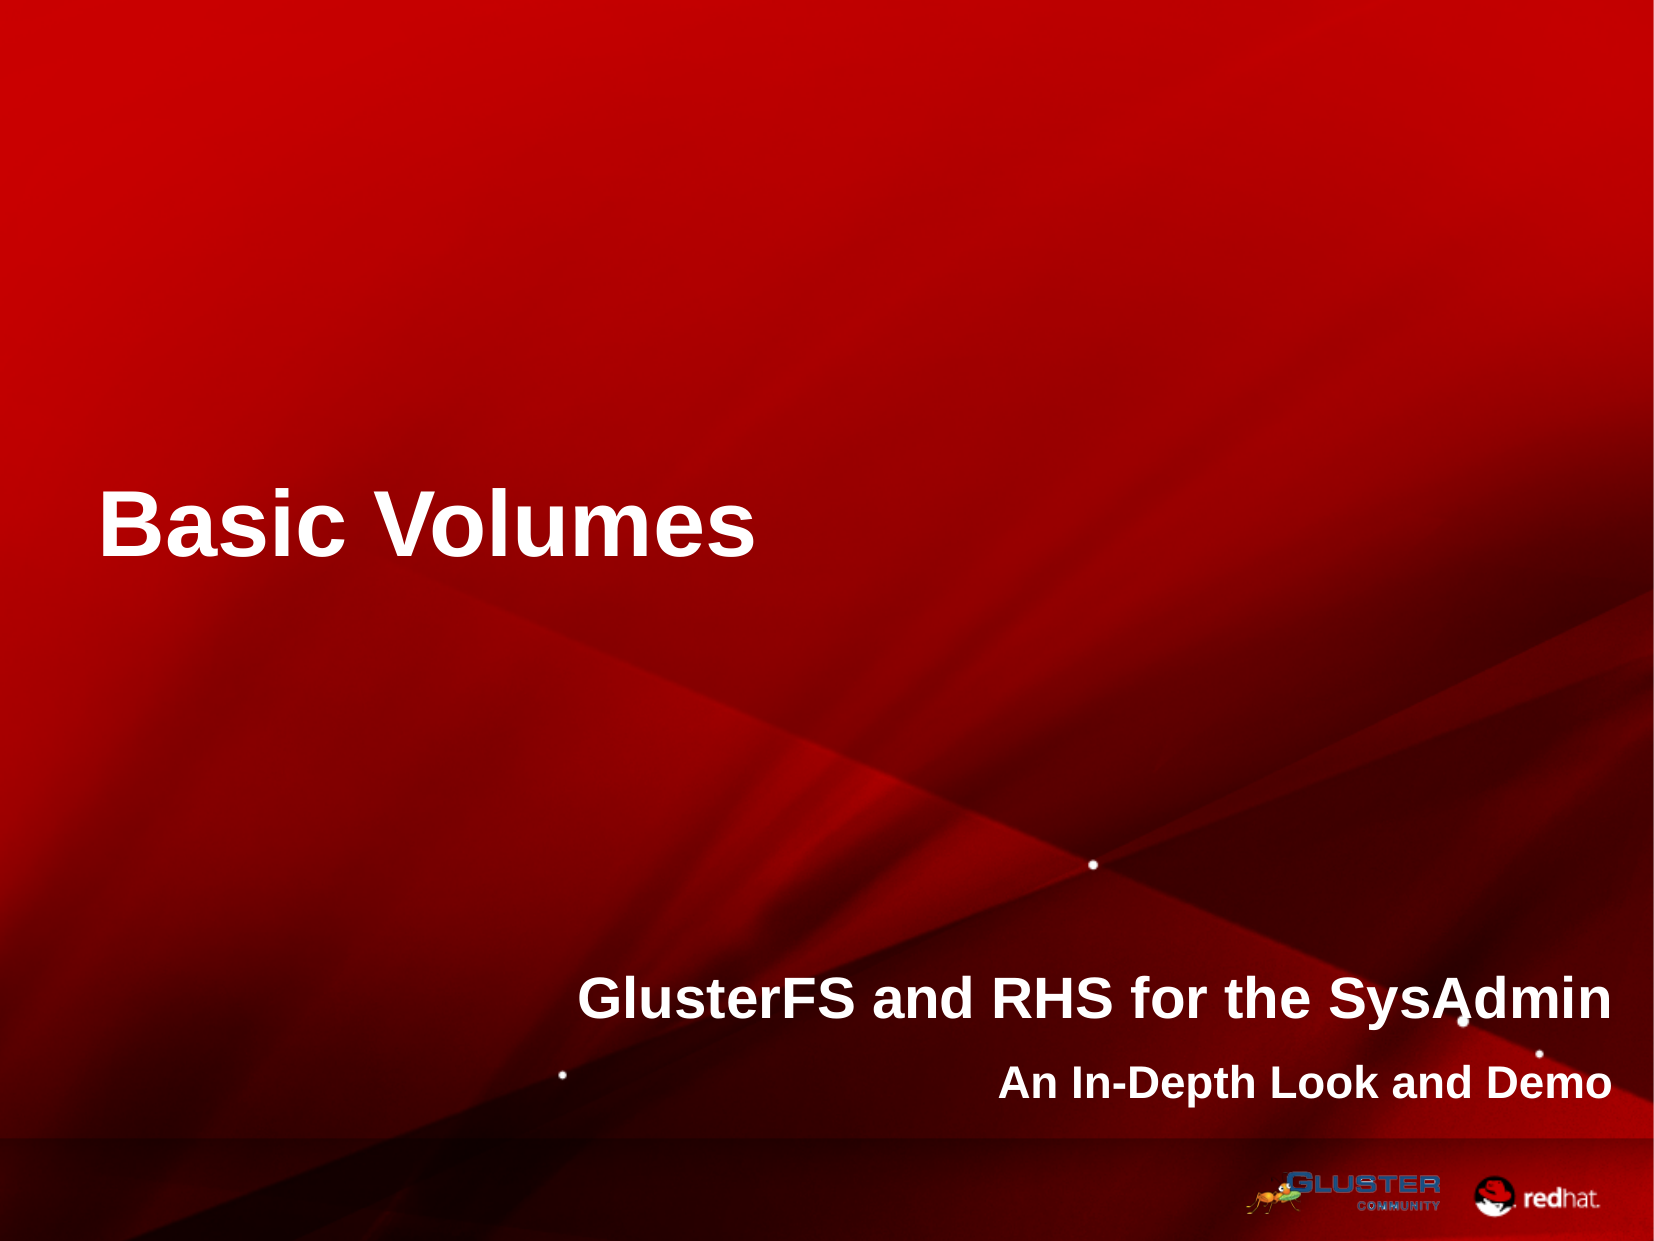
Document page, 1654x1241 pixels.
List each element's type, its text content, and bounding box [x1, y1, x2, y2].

title Basic Volumes [97, 430, 1586, 618]
picture [0, 0, 1654, 1241]
text_box GlusterFS and RHS for the SysAdmin An In-Depth Look and Demo [562, 958, 1629, 1116]
